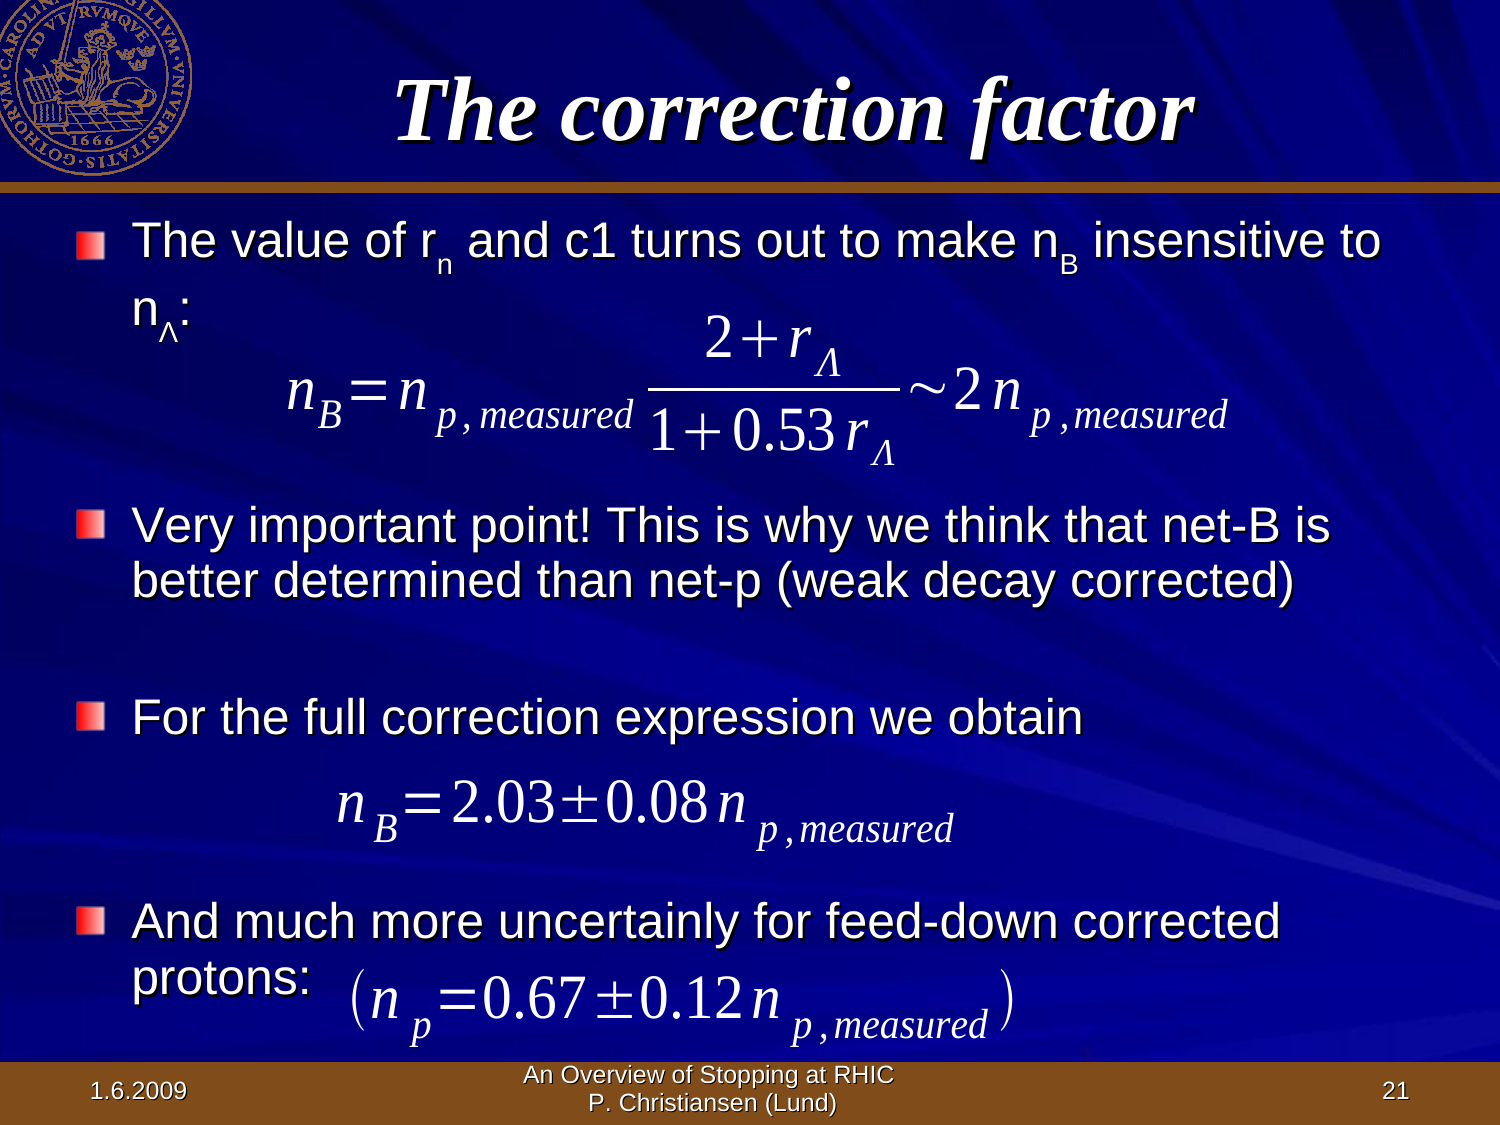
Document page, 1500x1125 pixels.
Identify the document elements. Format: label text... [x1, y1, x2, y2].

title The correction factor [182, 7, 1405, 211]
picture [1, 193, 1500, 1062]
list The value of rn and c1 turns out to make nB insensitive to nΛ: Very important point! This is why we think that net-B is better determined than net-p (weak decay corrected) For the full correction expression we obtain And much more uncertainly for feed-down corrected protons: [75, 212, 1426, 1074]
picture [0, 0, 1500, 182]
chart [321, 767, 979, 852]
chart [333, 963, 1035, 1047]
chart [268, 301, 1253, 475]
